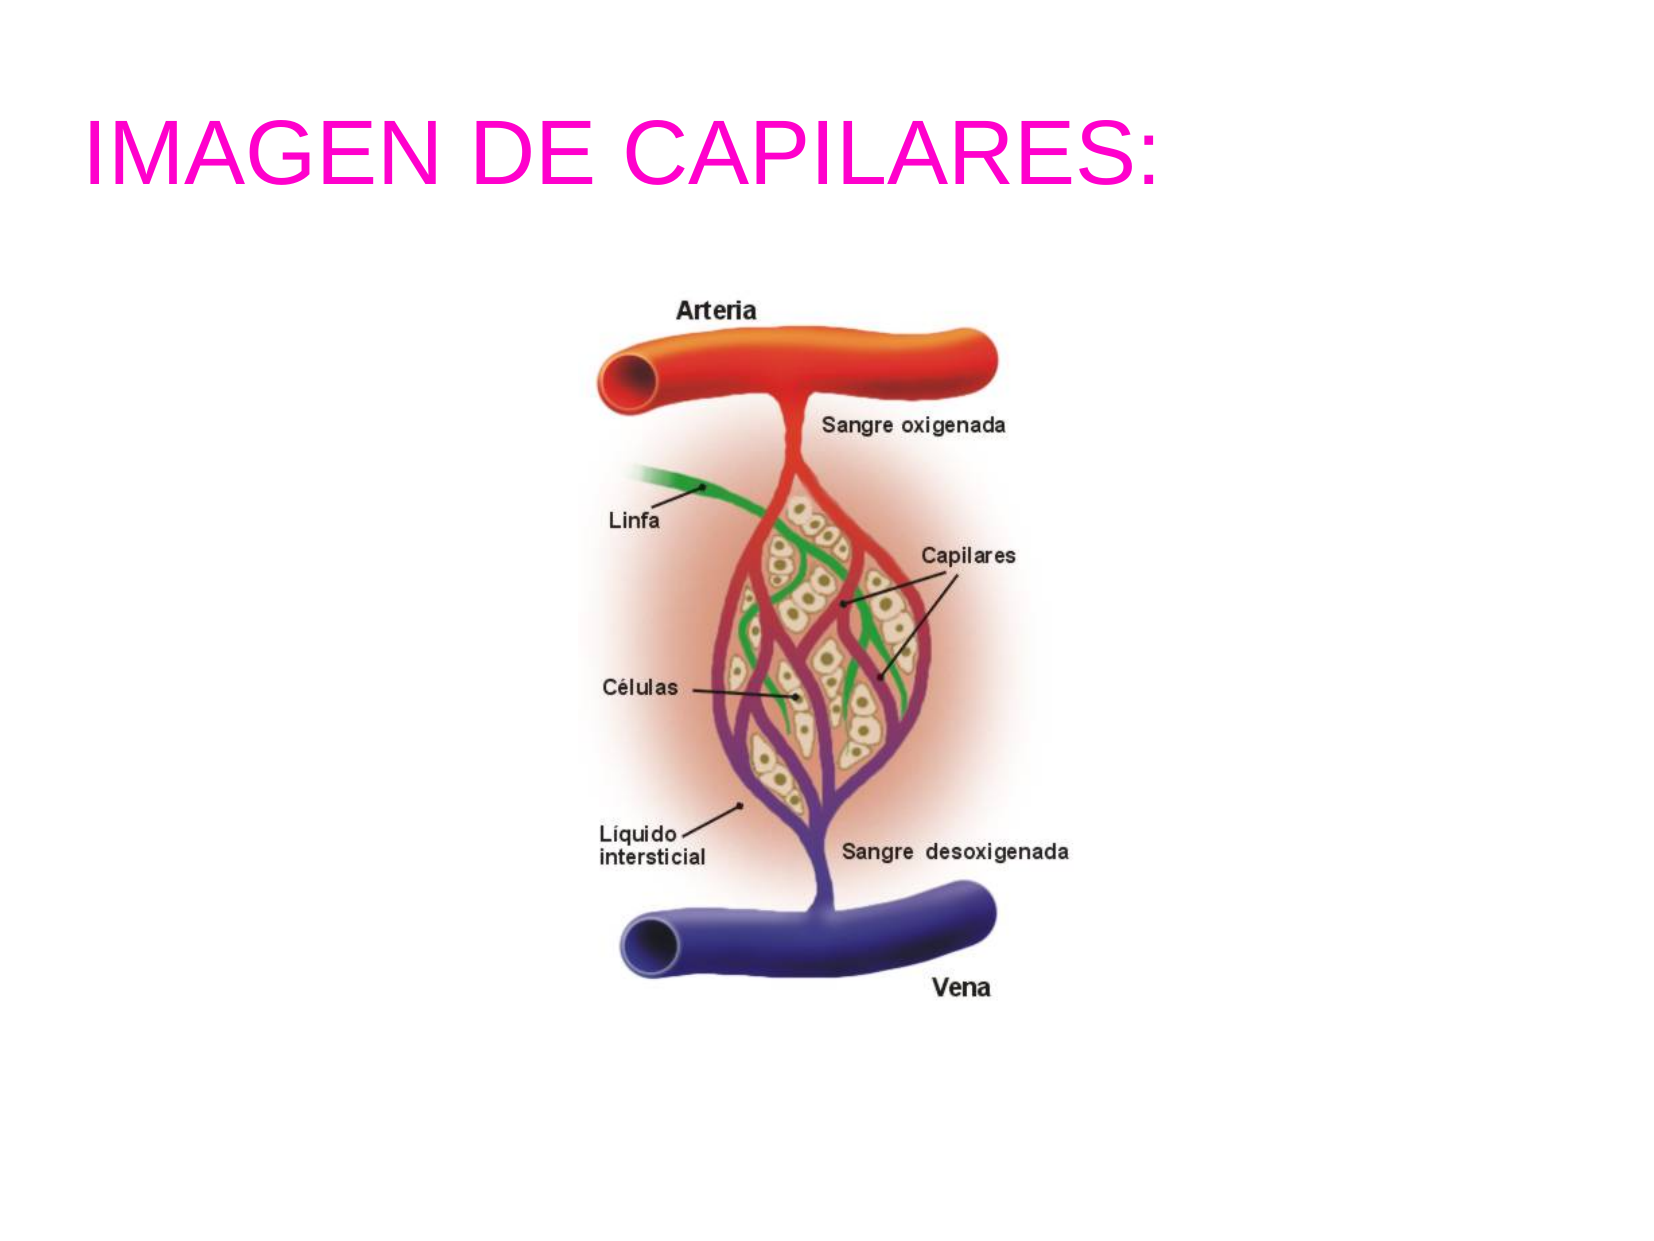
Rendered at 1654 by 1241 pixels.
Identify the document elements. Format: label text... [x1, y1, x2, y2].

picture [578, 290, 1076, 1010]
title IMAGEN DE CAPILARES: [82, 49, 1571, 257]
